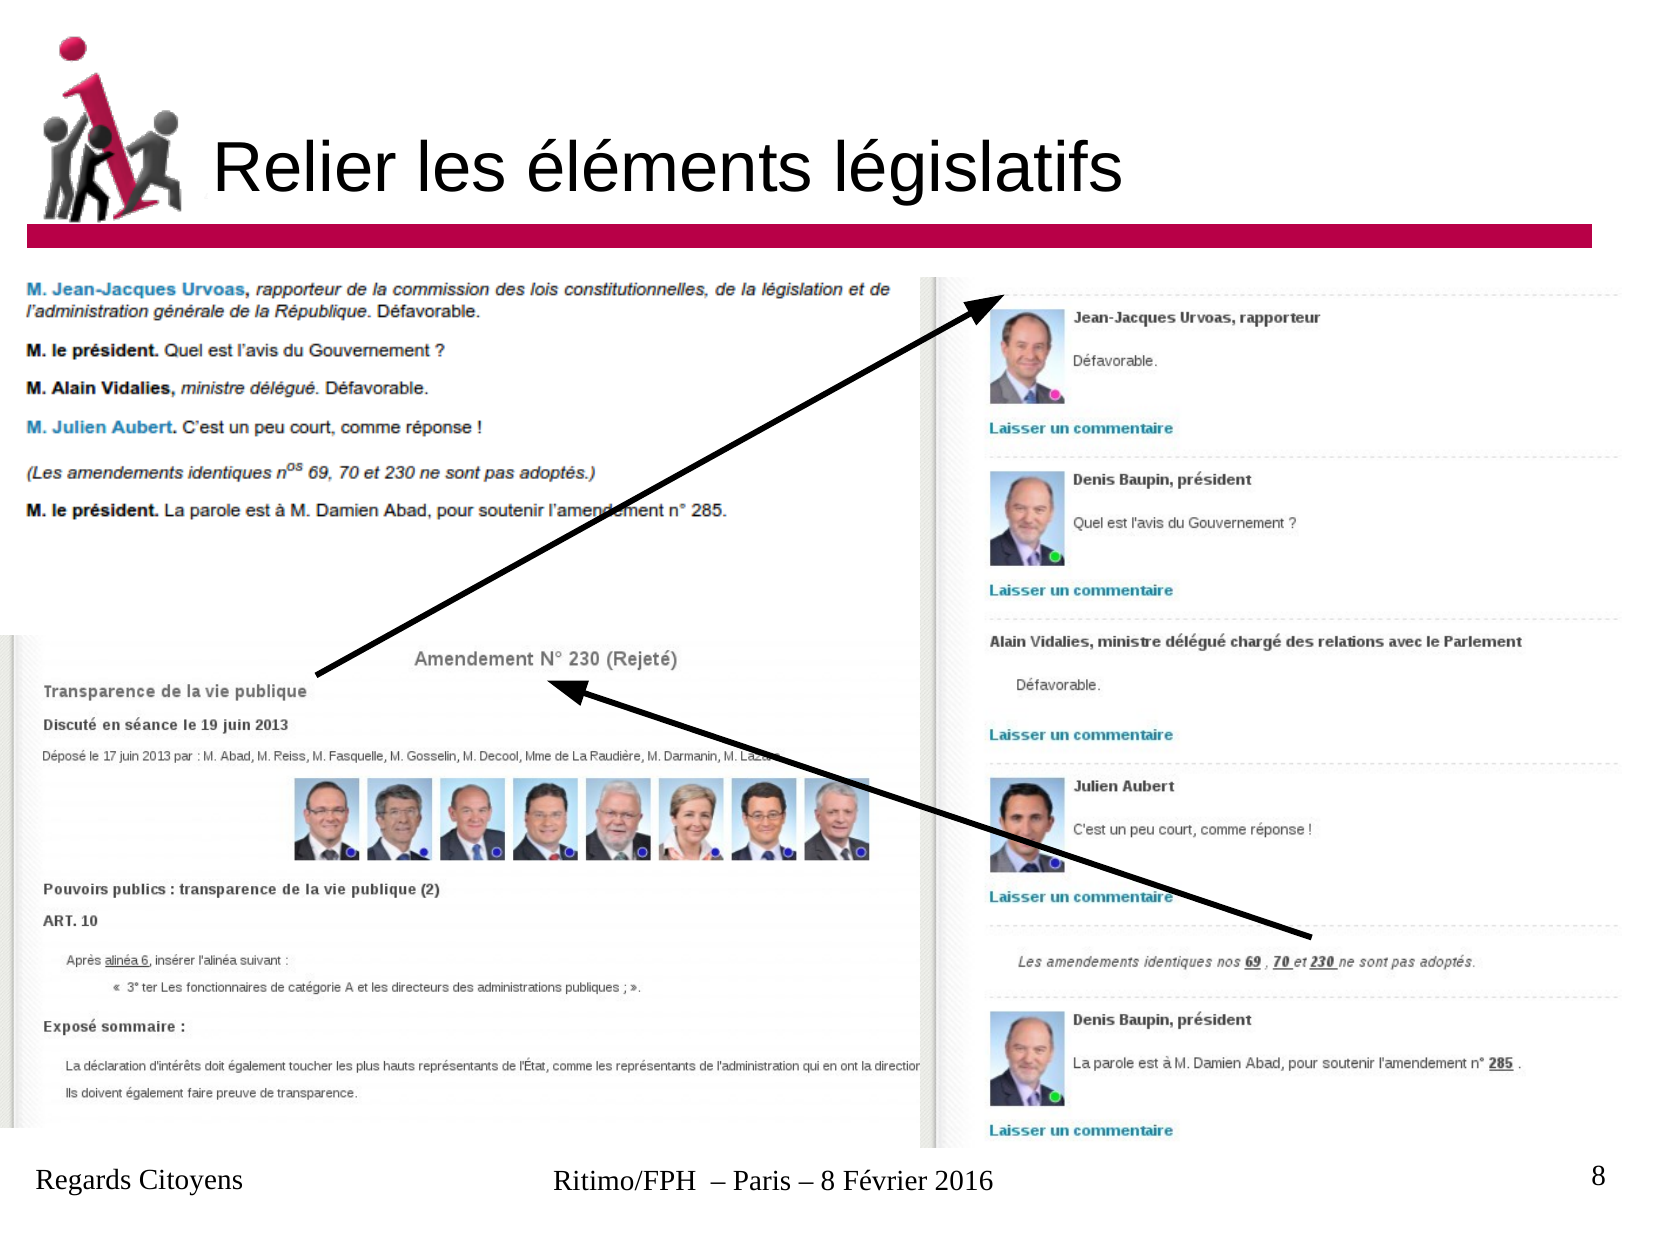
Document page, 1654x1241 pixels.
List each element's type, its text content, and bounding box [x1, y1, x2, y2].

picture [19, 272, 905, 526]
title Relier les éléments législatifs [212, 70, 1601, 264]
picture [0, 277, 1622, 1149]
picture [27, 31, 208, 224]
picture [595, 354, 905, 526]
